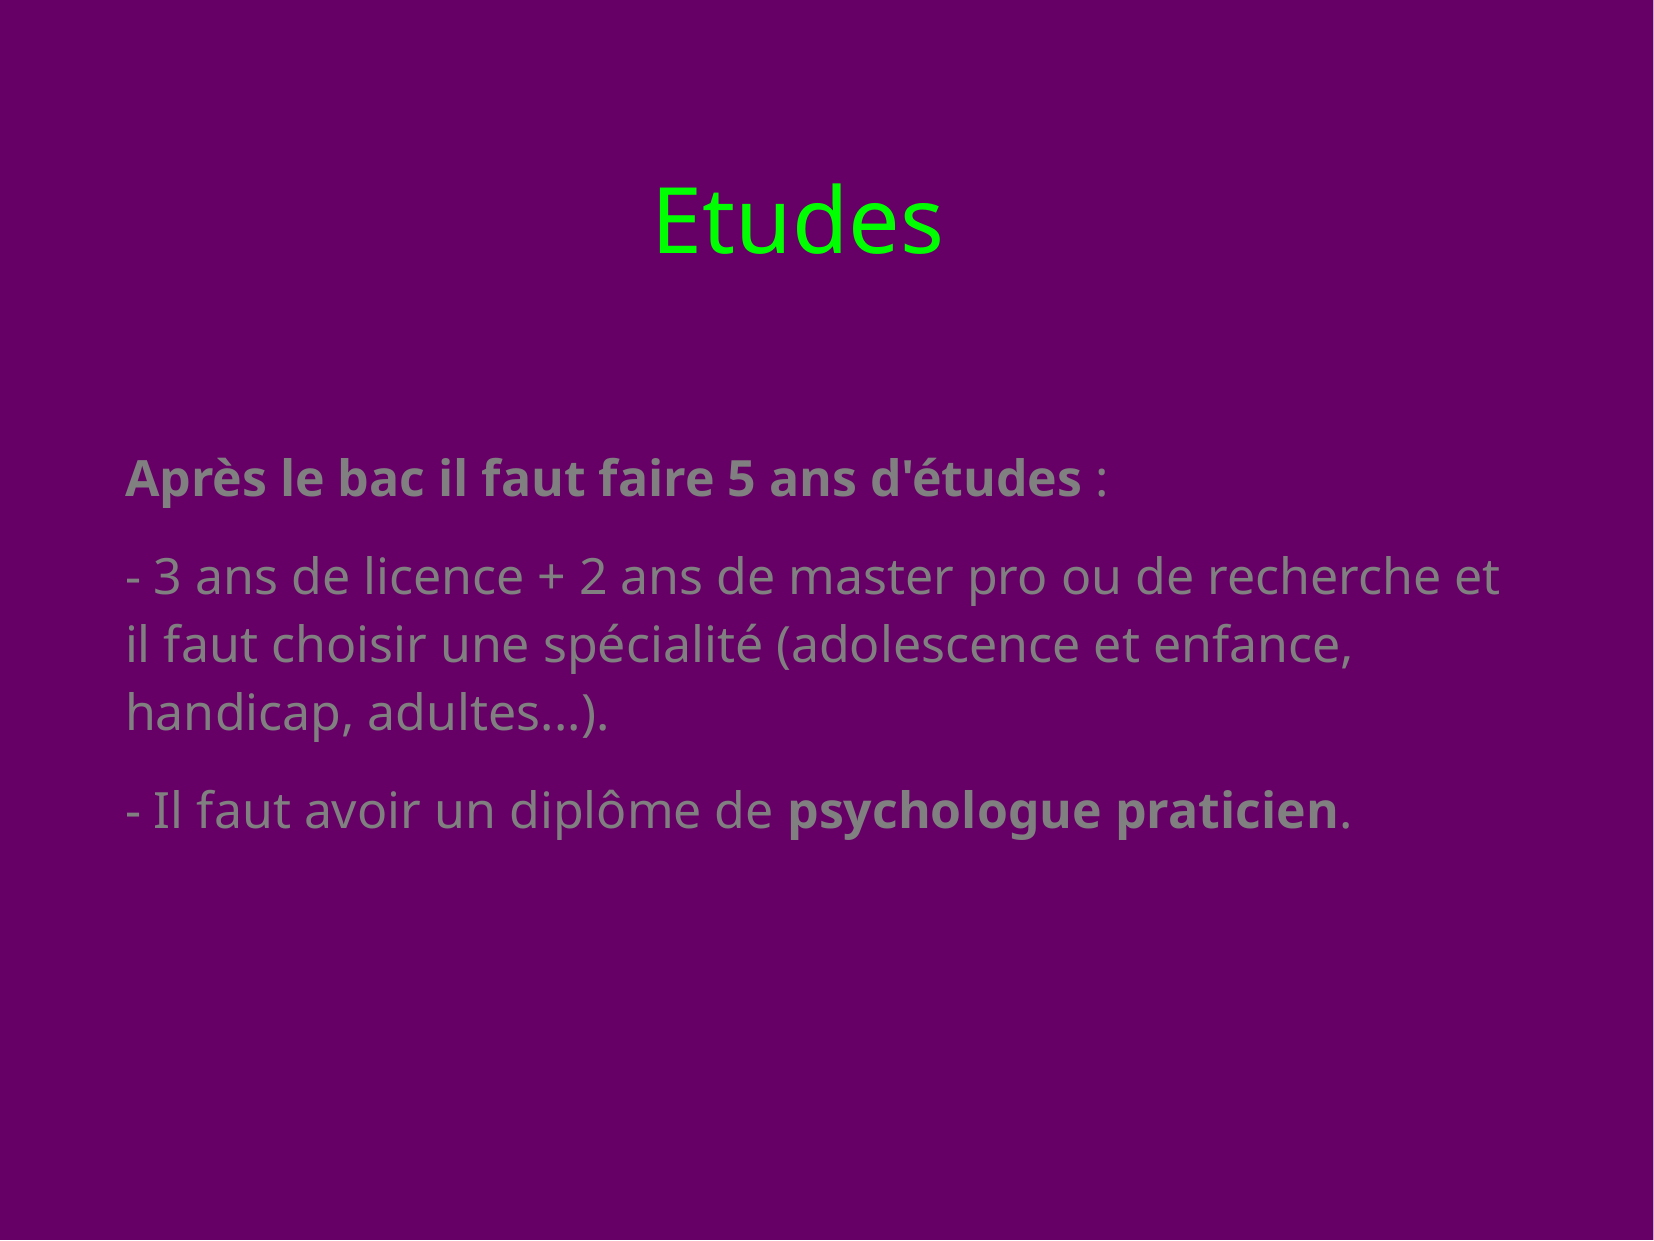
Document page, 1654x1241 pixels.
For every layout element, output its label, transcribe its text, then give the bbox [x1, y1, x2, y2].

list Après le bac il faut faire 5 ans d'études : - 3 ans de licence + 2 ans de master pro ou de recherche et il faut choisir une spécialité (adolescence et enfance, handicap, adultes...). - Il faut avoir un diplôme de psychologue praticien. [124, 442, 1506, 1225]
title Etudes [88, 114, 1534, 322]
